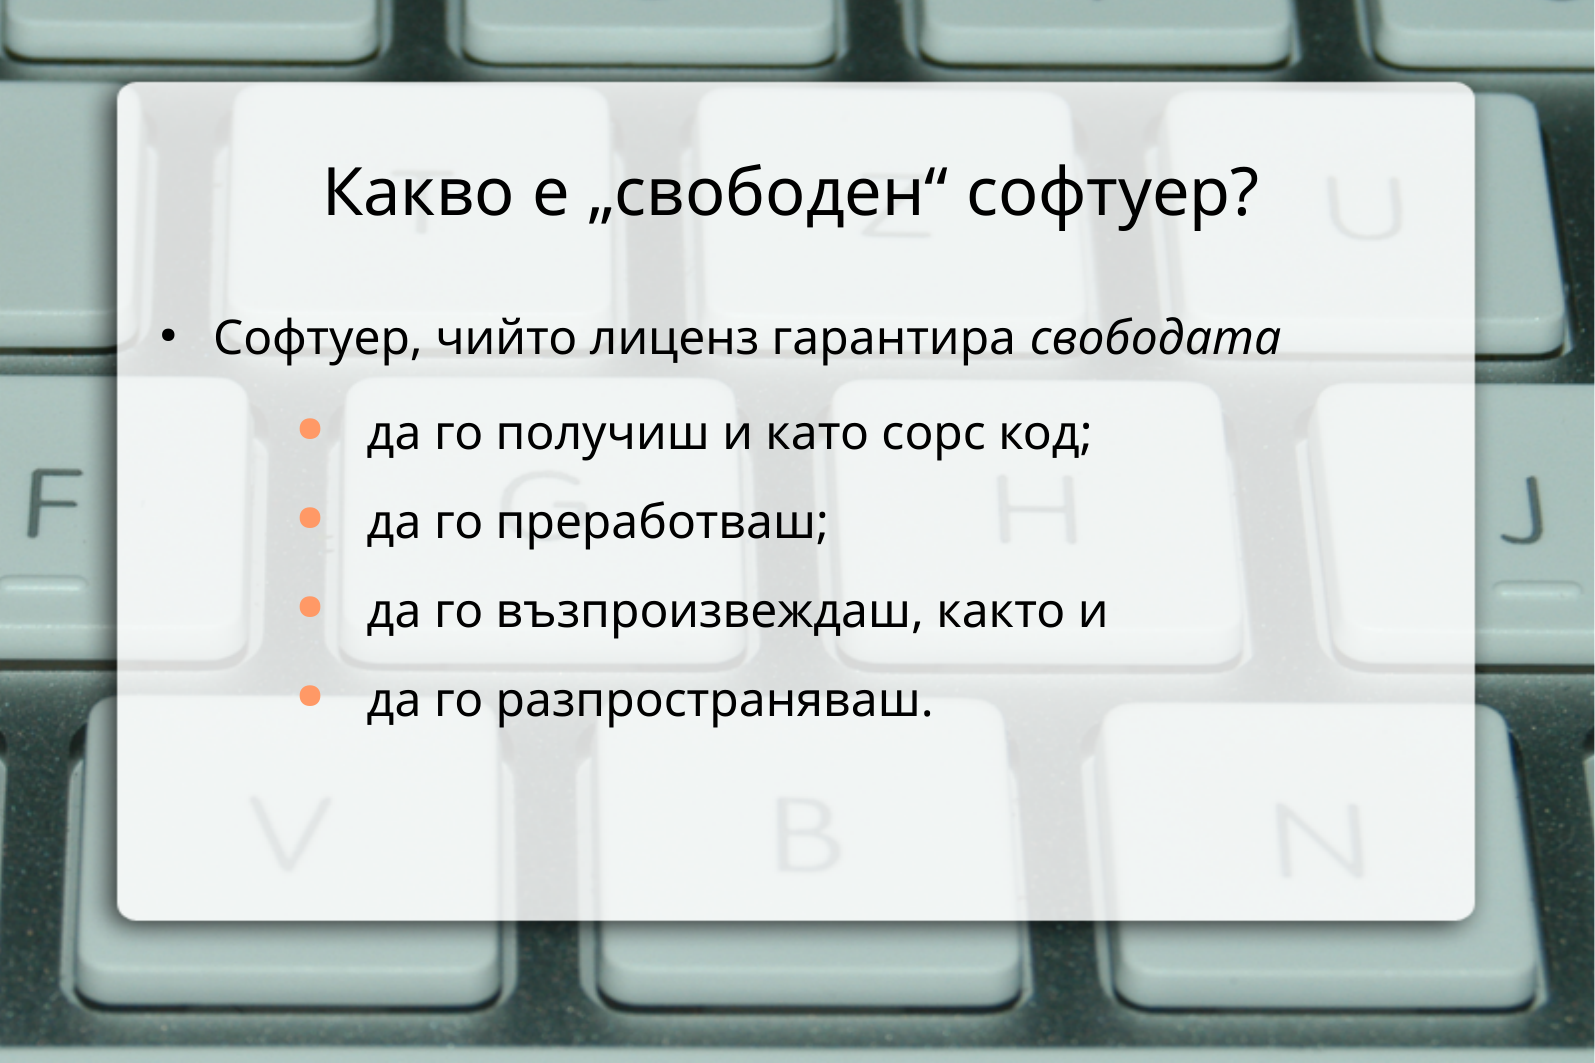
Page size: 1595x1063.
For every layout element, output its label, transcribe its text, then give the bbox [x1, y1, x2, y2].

title Какво е „свободен“ софтуер? [130, 100, 1453, 279]
list Софтуер, чийто лиценз гарантира свободата да го получиш и като сорс код; да го преработваш; да го възпроизвеждаш, както и да го разпространяваш. [142, 303, 1453, 1006]
picture [0, 0, 1595, 1063]
